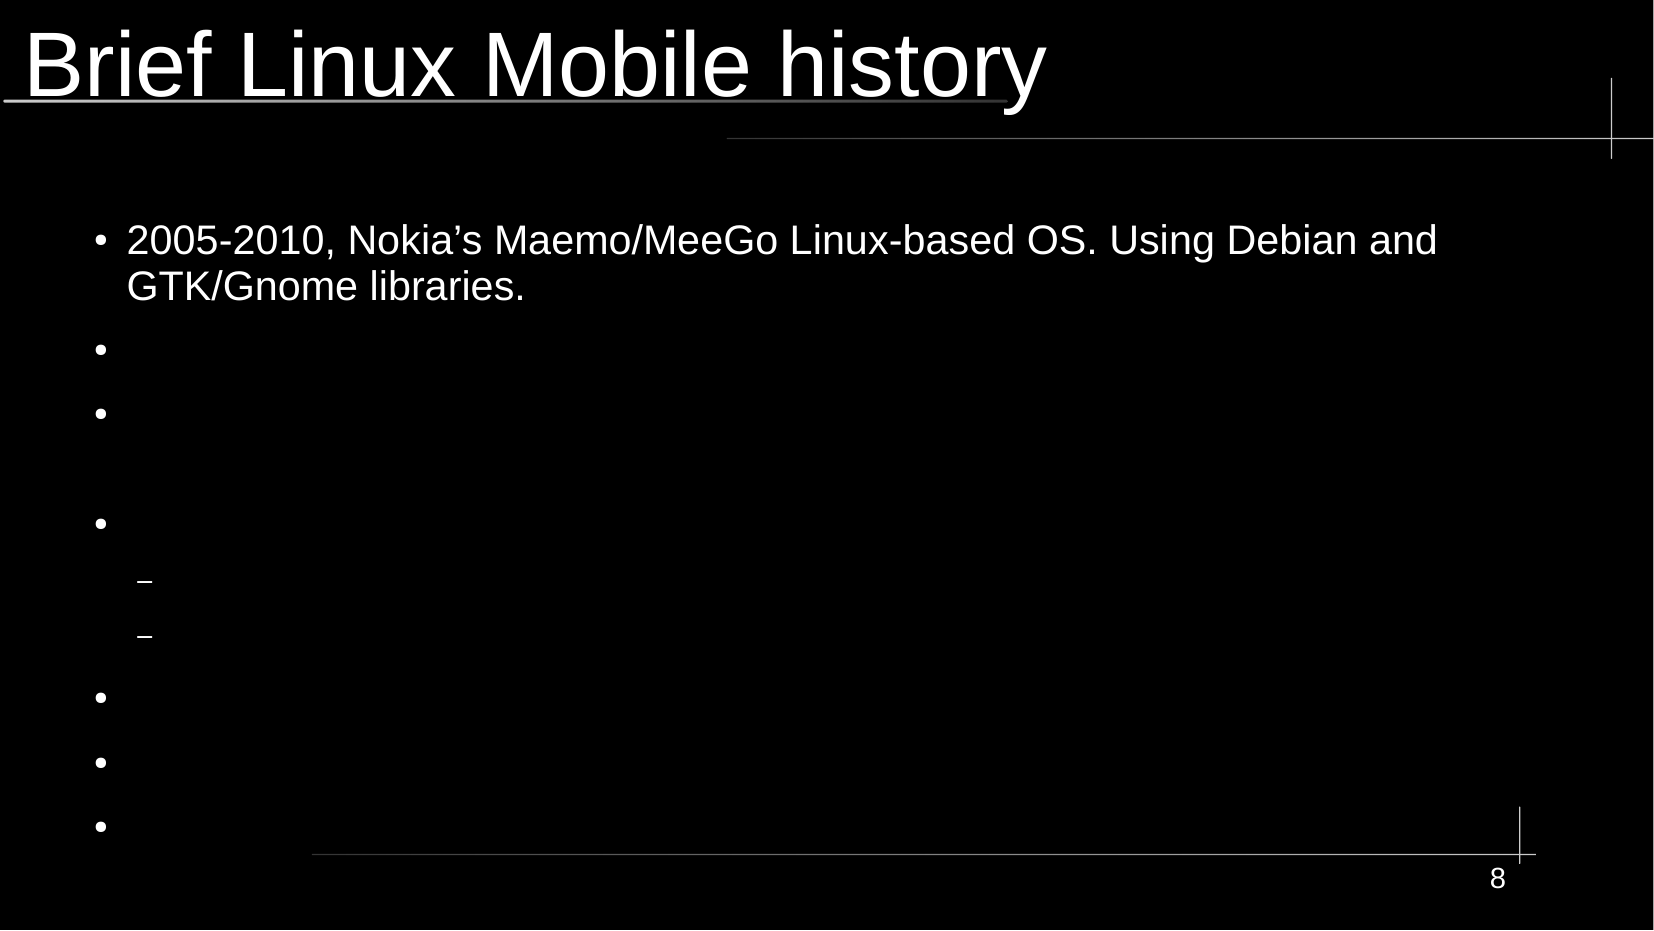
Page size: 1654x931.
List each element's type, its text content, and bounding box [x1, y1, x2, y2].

list 2005-2010, Nokia’s Maemo/MeeGo Linux-based OS. Using Debian and GTK/Gnome libraries. 2011-2017, Ubuntu Touch developed by Canonical In 2017, Ubuntu Touch project terminated by Canonical, and transferred to community development (UBports Foundation) 2013, initial release of Jolla’s Sailfish OS Linux-based with closed-source UI Jolla Community Phone requires subscription for updates after 1st year 2017, Purism starts crowdfunding for Librem 5 smartphone 2020, Pine64 PinePhone (2020) and PinePhone Pro (2022) 2024, FuriLabs launch the FLX1 running FuriOS (Droidian fork) [82, 217, 1571, 863]
title Brief Linux Mobile history [23, 11, 1589, 119]
